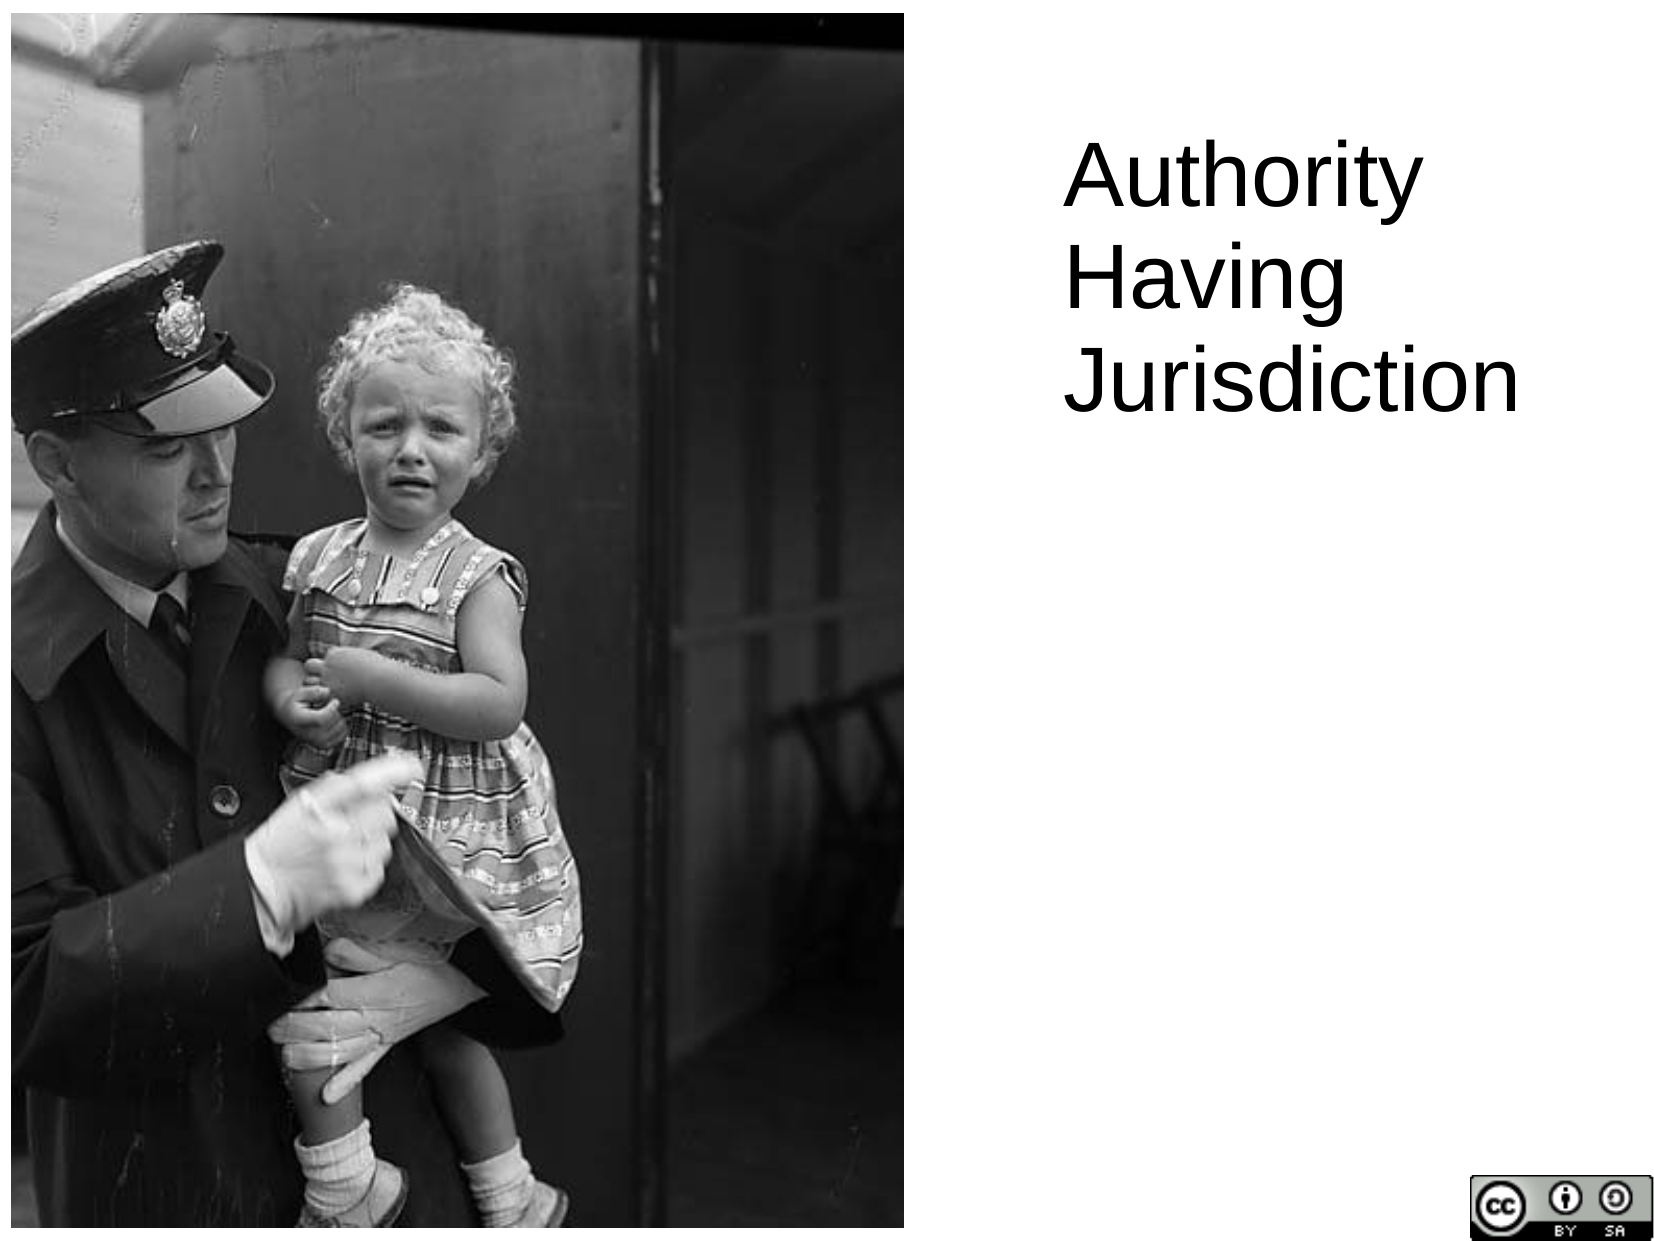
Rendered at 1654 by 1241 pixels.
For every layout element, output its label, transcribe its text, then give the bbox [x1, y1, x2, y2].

picture [1470, 1175, 1654, 1241]
picture [11, 13, 904, 1228]
text_box Authority Having Jurisdiction [1048, 115, 1538, 439]
